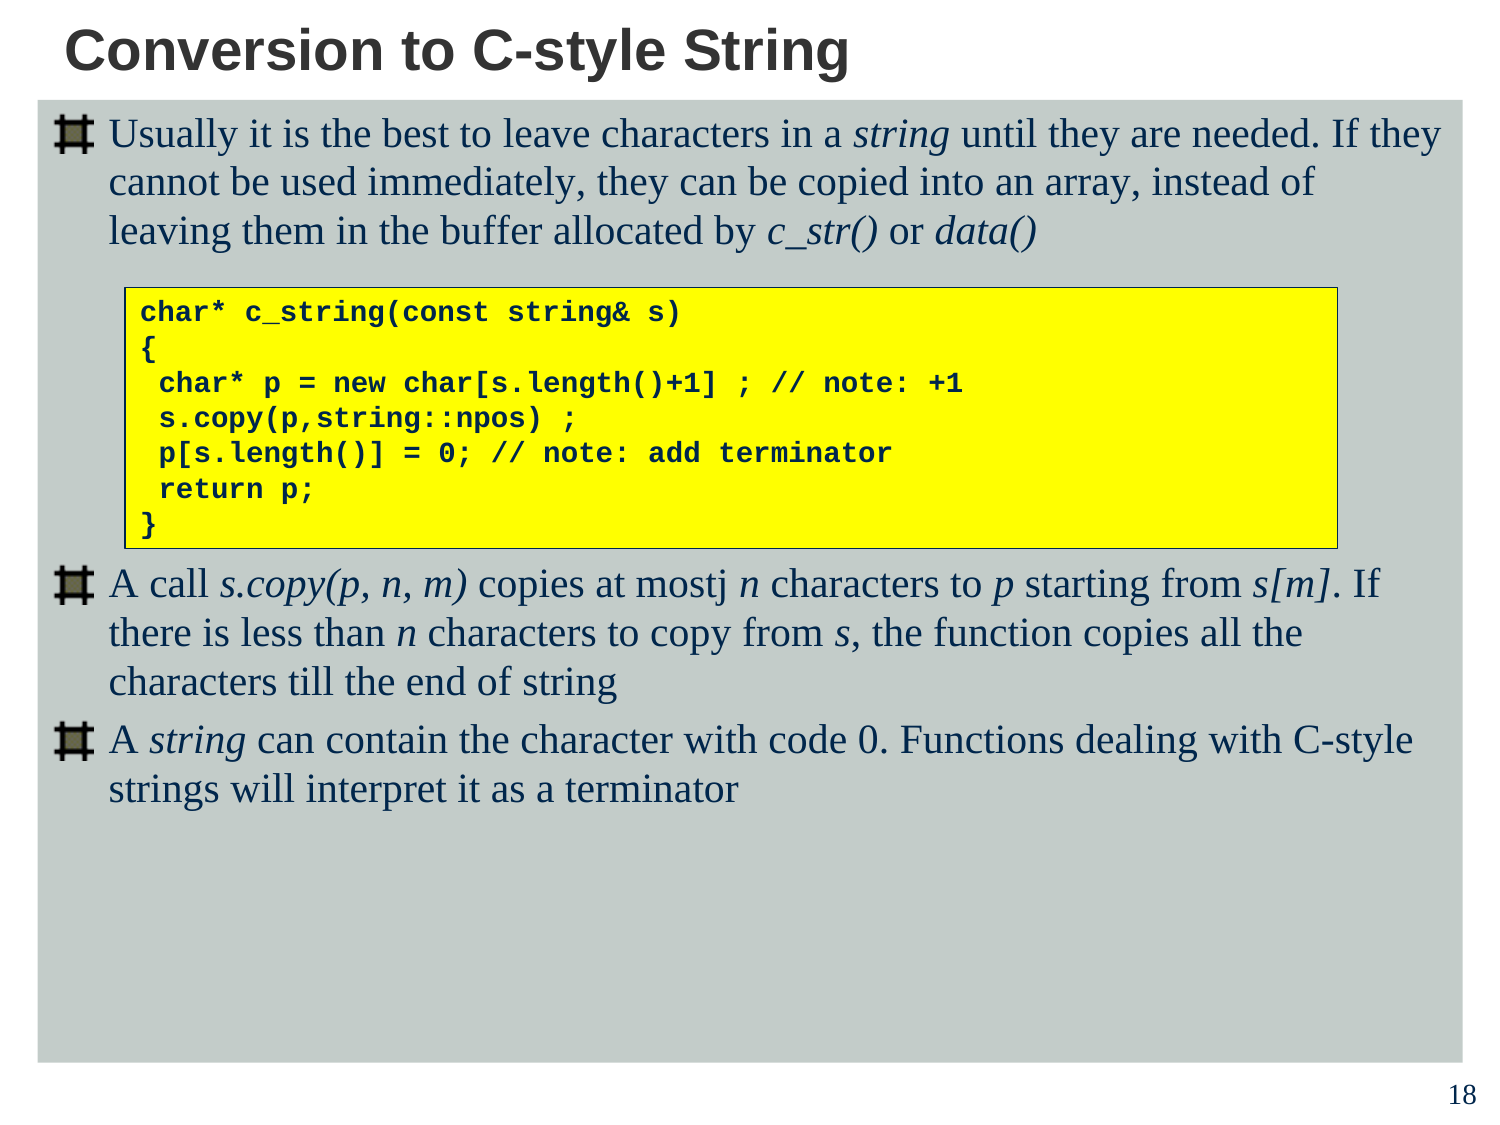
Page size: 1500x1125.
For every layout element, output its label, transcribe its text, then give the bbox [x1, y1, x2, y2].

title Conversion to C-style String [50, 0, 1450, 91]
text_box char* c_string(const string& s) { char* p = new char[s.length()+1] ; // note: +1 s.copy(p,string::npos) ; p[s.length()] = 0; // note: add terminator return p; } [125, 287, 1338, 549]
list Usually it is the best to leave characters in a string until they are needed. If they cannot be used immediately, they can be copied into an array, instead of leaving them in the buffer allocated by c_str() or data() A call s.copy(p, n, m) copies at mostj n characters to p starting from s[m]. If there is less than n characters to copy from s, the function copies all the characters till the end of string A string can contain the character with code 0. Functions dealing with C-style strings will interpret it as a terminator [37, 99, 1463, 1063]
